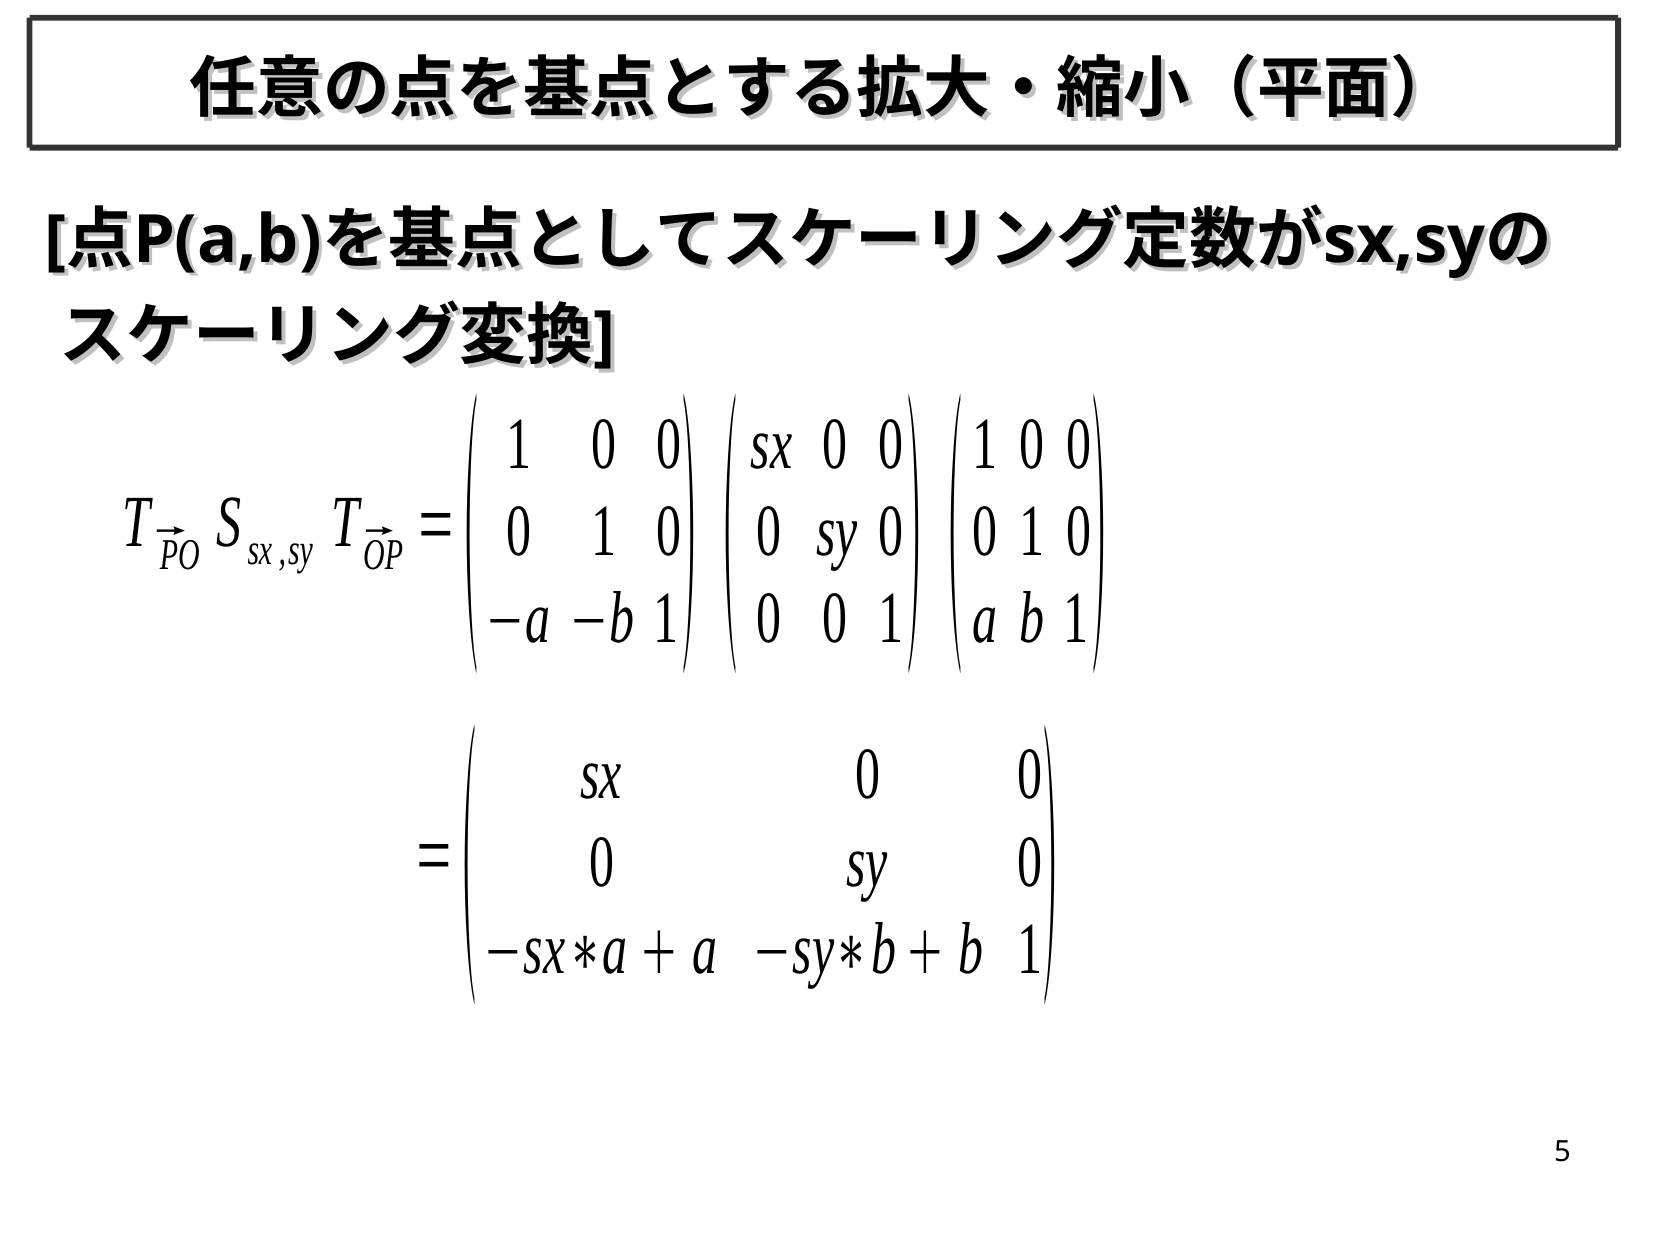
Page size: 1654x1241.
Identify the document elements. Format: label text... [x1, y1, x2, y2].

text_box [点P(a,b)を基点としてスケーリング定数がsx,syの スケーリング変換] [29, 177, 1573, 340]
chart [395, 720, 1078, 1007]
text_box 任意の点を基点とする拡大・縮小（平面） [29, 17, 1619, 148]
chart [100, 389, 1125, 676]
